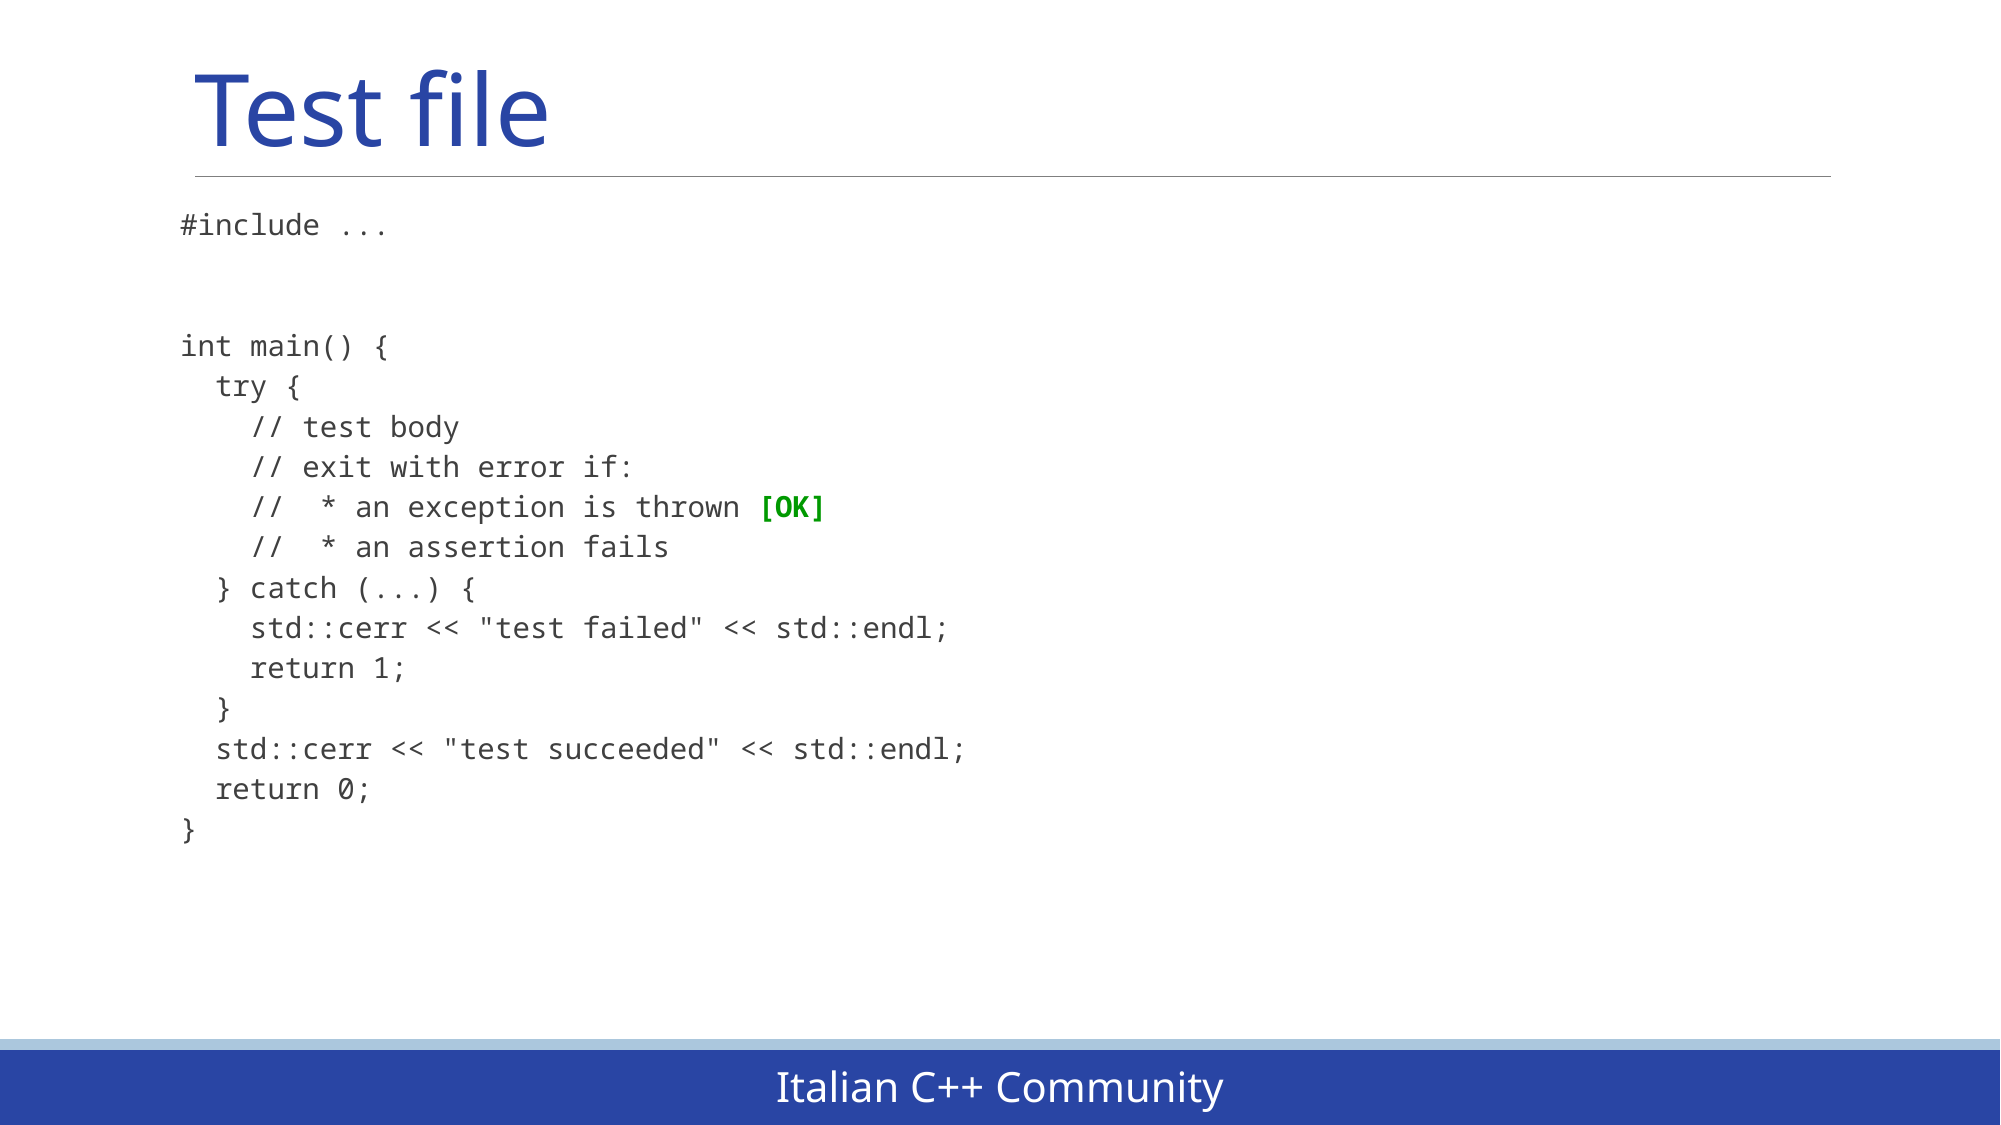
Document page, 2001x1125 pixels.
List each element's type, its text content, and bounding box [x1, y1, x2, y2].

title Test file [179, 2, 1830, 175]
list #include ... int main() { try { // test body // exit with error if: // * an exception is thrown [OK] // * an assertion fails } catch (...) { std::cerr << "test failed" << std::endl; return 1; } std::cerr << "test succeeded" << std::endl; return 0; } [179, 202, 1949, 1011]
